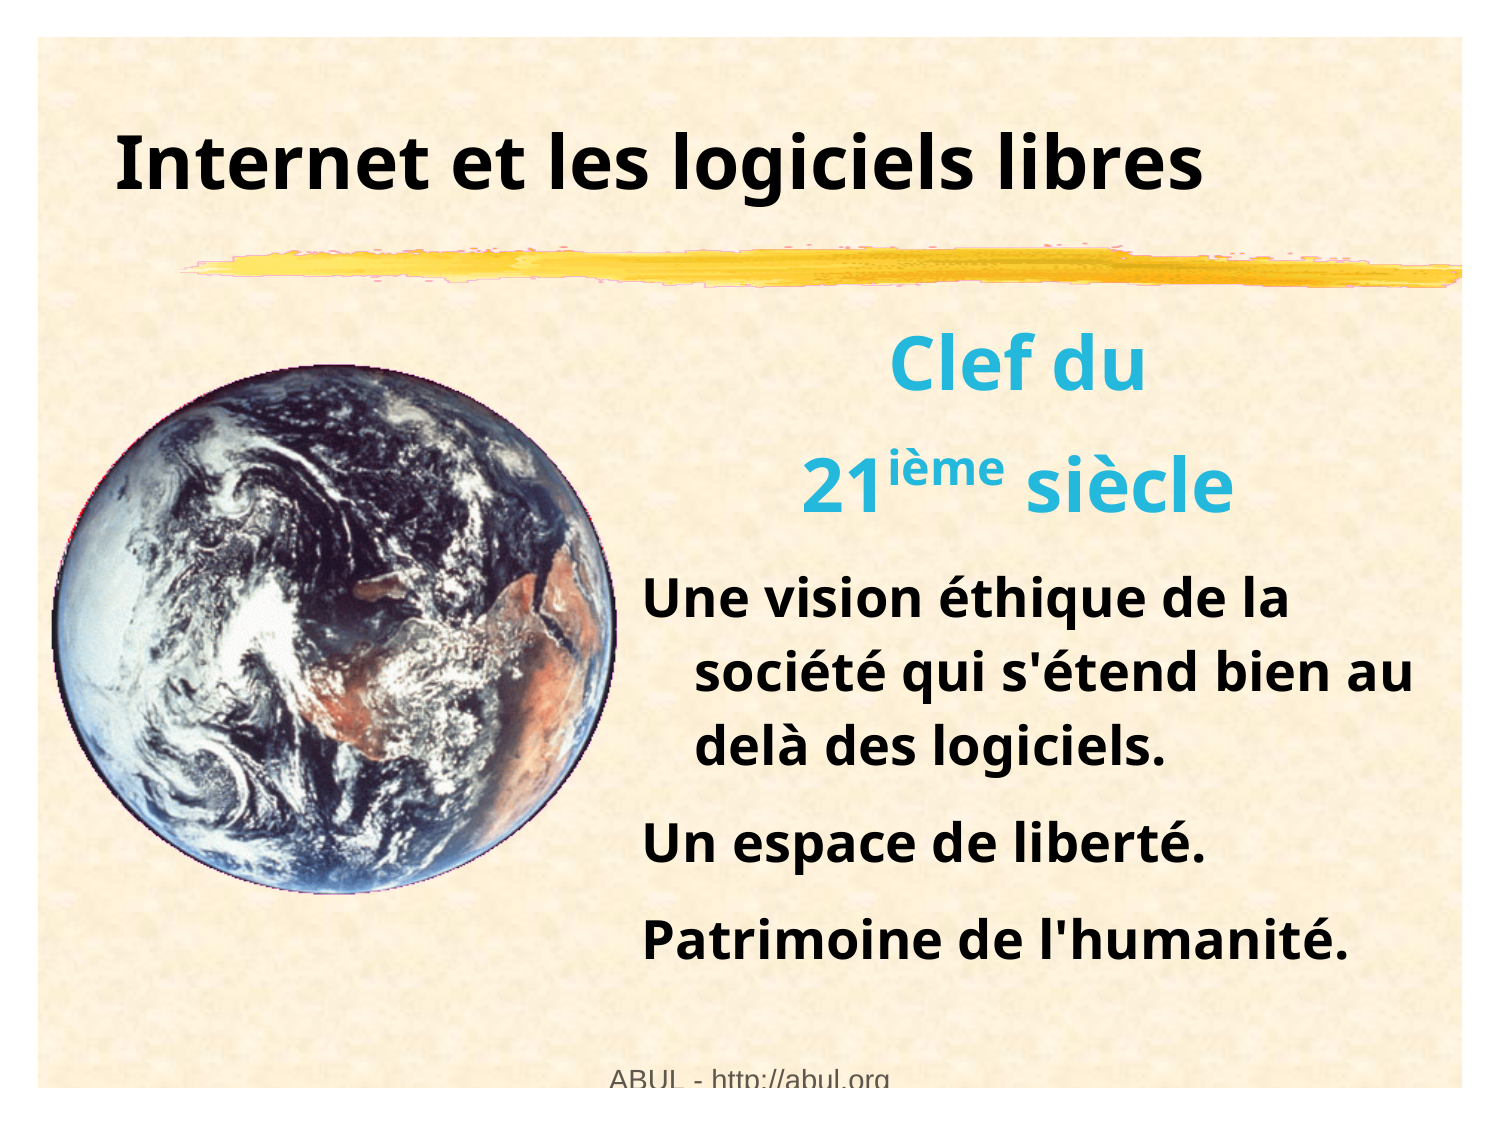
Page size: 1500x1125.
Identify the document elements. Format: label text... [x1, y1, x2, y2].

picture [716, 1076, 723, 1088]
picture [37, 37, 1463, 1088]
picture [633, 1081, 643, 1088]
picture [878, 1076, 886, 1088]
picture [614, 1073, 621, 1082]
picture [612, 1084, 624, 1088]
picture [788, 1082, 795, 1088]
picture [852, 1076, 860, 1088]
text_box Clef du 21ième siècle [673, 324, 1365, 523]
picture [633, 1072, 642, 1078]
picture [732, 1076, 737, 1088]
picture [748, 1076, 755, 1088]
picture [806, 1076, 813, 1088]
title Internet et les logiciels libres [101, 72, 1427, 248]
list Une vision éthique de la société qui s'étend bien au delà des logiciels. Un espace de liberté. Patrimoine de l'humanité. [609, 551, 1463, 992]
